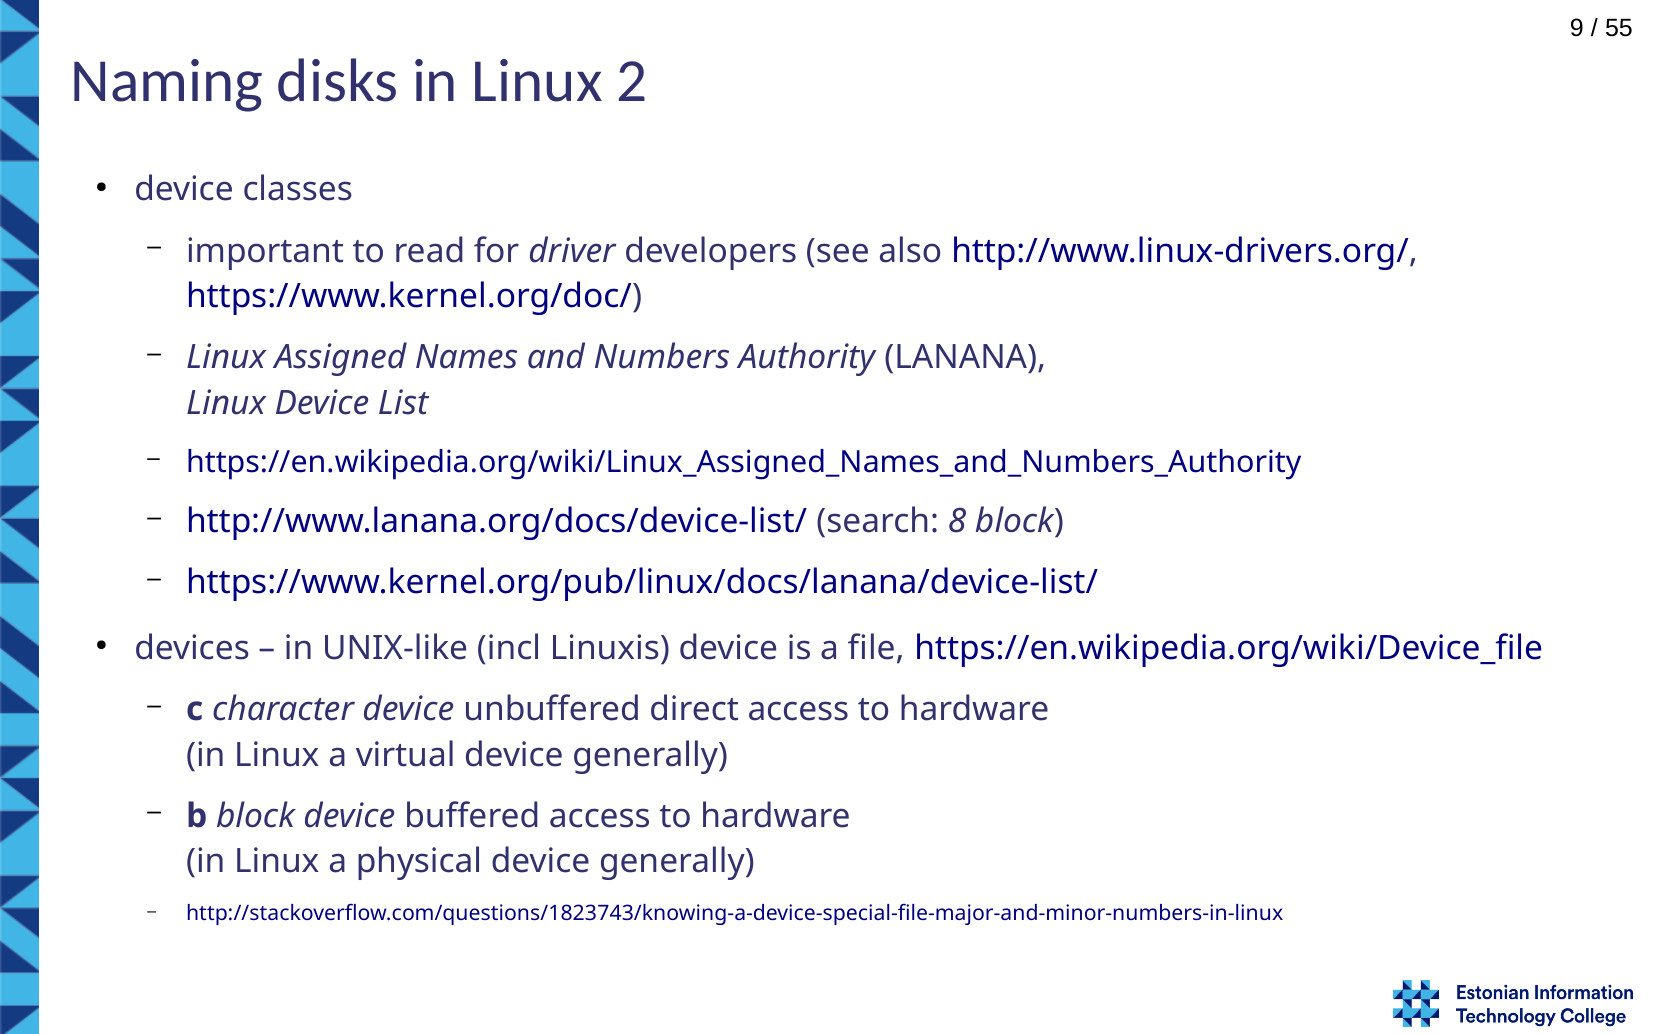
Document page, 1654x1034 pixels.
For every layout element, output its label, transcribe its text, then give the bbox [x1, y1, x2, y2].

title Naming disks in Linux 2 [70, 41, 1630, 130]
list device classes important to read for driver developers (see also http://www.linux-drivers.org/, https://www.kernel.org/doc/) Linux Assigned Names and Numbers Authority (LANANA), Linux Device List https://en.wikipedia.org/wiki/Linux_Assigned_Names_and_Numbers_Authority http://www.lanana.org/docs/device-list/ (search: 8 block) https://www.kernel.org/pub/linux/docs/lanana/device-list/ devices – in UNIX-like (incl Linuxis) device is a file, https://en.wikipedia.org/wiki/Device_file c character device unbuffered direct access to hardware (in Linux a virtual device generally) b block device buffered access to hardware (in Linux a physical device generally) http://stackoverflow.com/questions/1823743/knowing-a-device-special-file-major-and-minor-numbers-in-linux [82, 165, 1595, 946]
picture [1393, 980, 1633, 1027]
